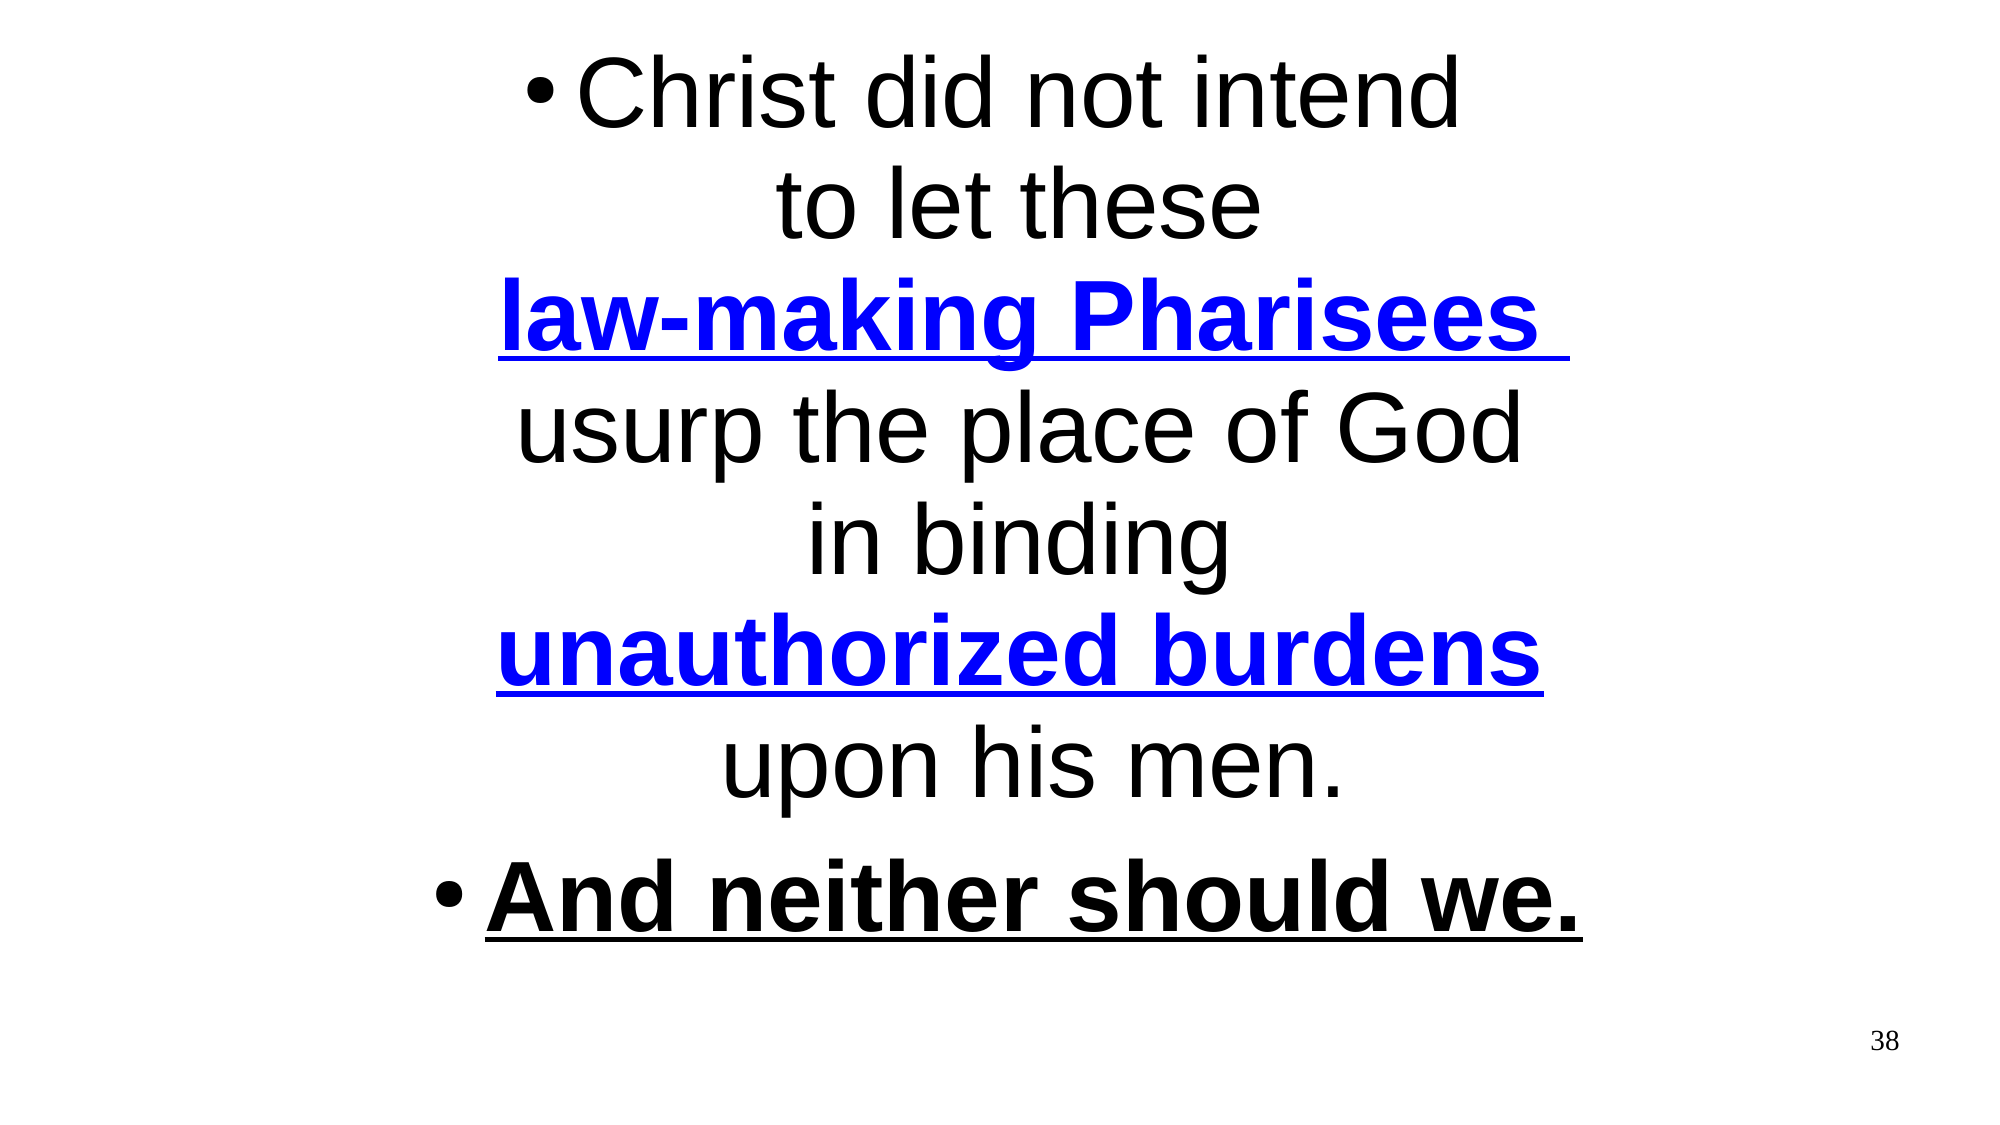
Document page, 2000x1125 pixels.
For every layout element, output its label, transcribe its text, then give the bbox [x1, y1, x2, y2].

list Christ did not intend to let these law-making Pharisees usurp the place of God in binding unauthorized burdens upon his men. And neither should we. [35, 36, 1962, 1099]
